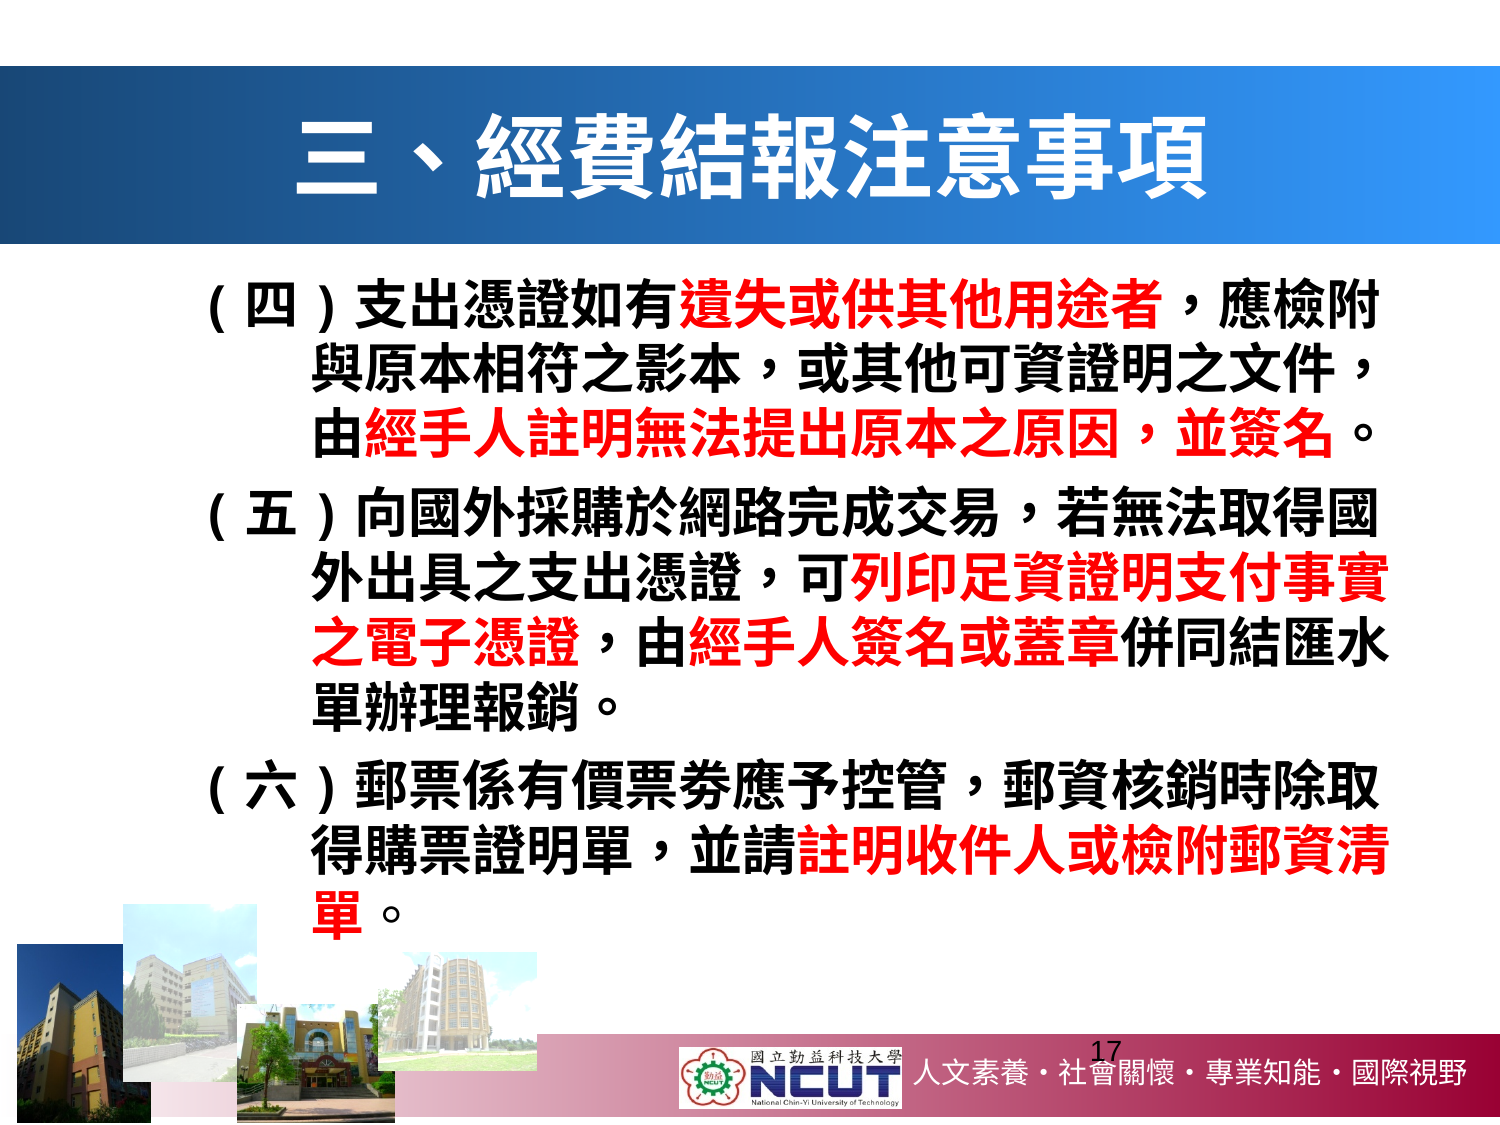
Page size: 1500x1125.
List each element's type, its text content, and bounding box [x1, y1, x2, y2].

text_box [1074, 1024, 1426, 1103]
title 三、經費結報注意事項 [0, 66, 1500, 244]
list (四)支出憑證如有遺失或供其他用途者，應檢附與原本相符之影本，或其他可資證明之文件，由經手人註明無法提出原本之原因，並簽名。 (五)向國外採購於網路完成交易，若無法取得國外出具之支出憑證，可列印足資證明支付事實之電子憑證，由經手人簽名或蓋章併同結匯水單辦理報銷。 (六)郵票係有價票劵應予控管，郵資核銷時除取得購票證明單，並請註明收件人或檢附郵資清單。 [75, 262, 1426, 1005]
